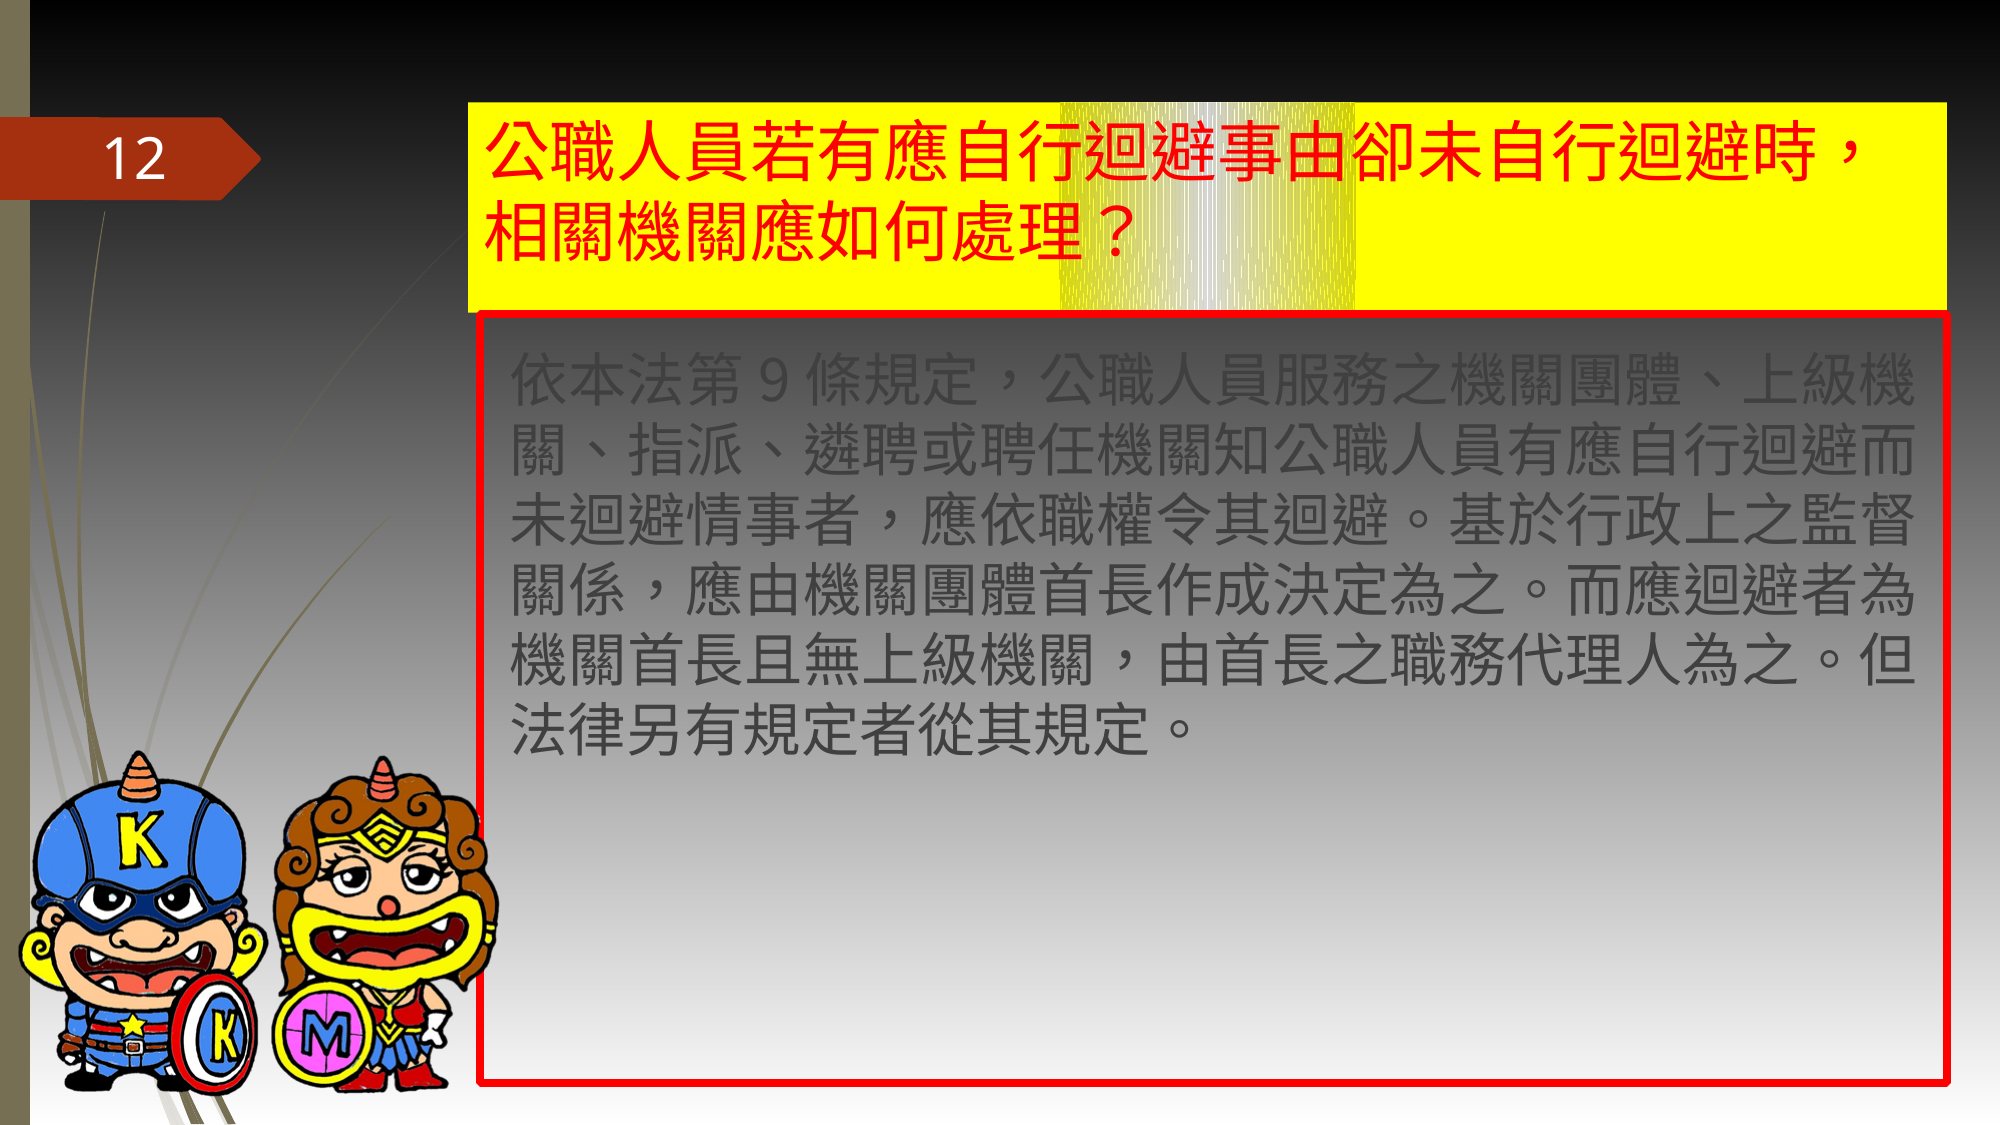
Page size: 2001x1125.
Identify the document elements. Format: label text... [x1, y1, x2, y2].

picture [0, 745, 510, 1101]
text_box 12 [86, 114, 199, 199]
title 公職人員若有應自行迴避事由卻未自行迴避時，相關機關應如何處理？ [468, 102, 1947, 313]
list 依本法第9條規定，公職人員服務之機關團體、上級機關、指派、遴聘或聘任機關知公職人員有應自行迴避而未迴避情事者，應依職權令其迴避。基於行政上之監督關係，應由機關團體首長作成決定為之。而應迴避者為機關首長且無上級機關，由首長之職務代理人為之。但法律另有規定者從其規定。 [480, 313, 1947, 1084]
